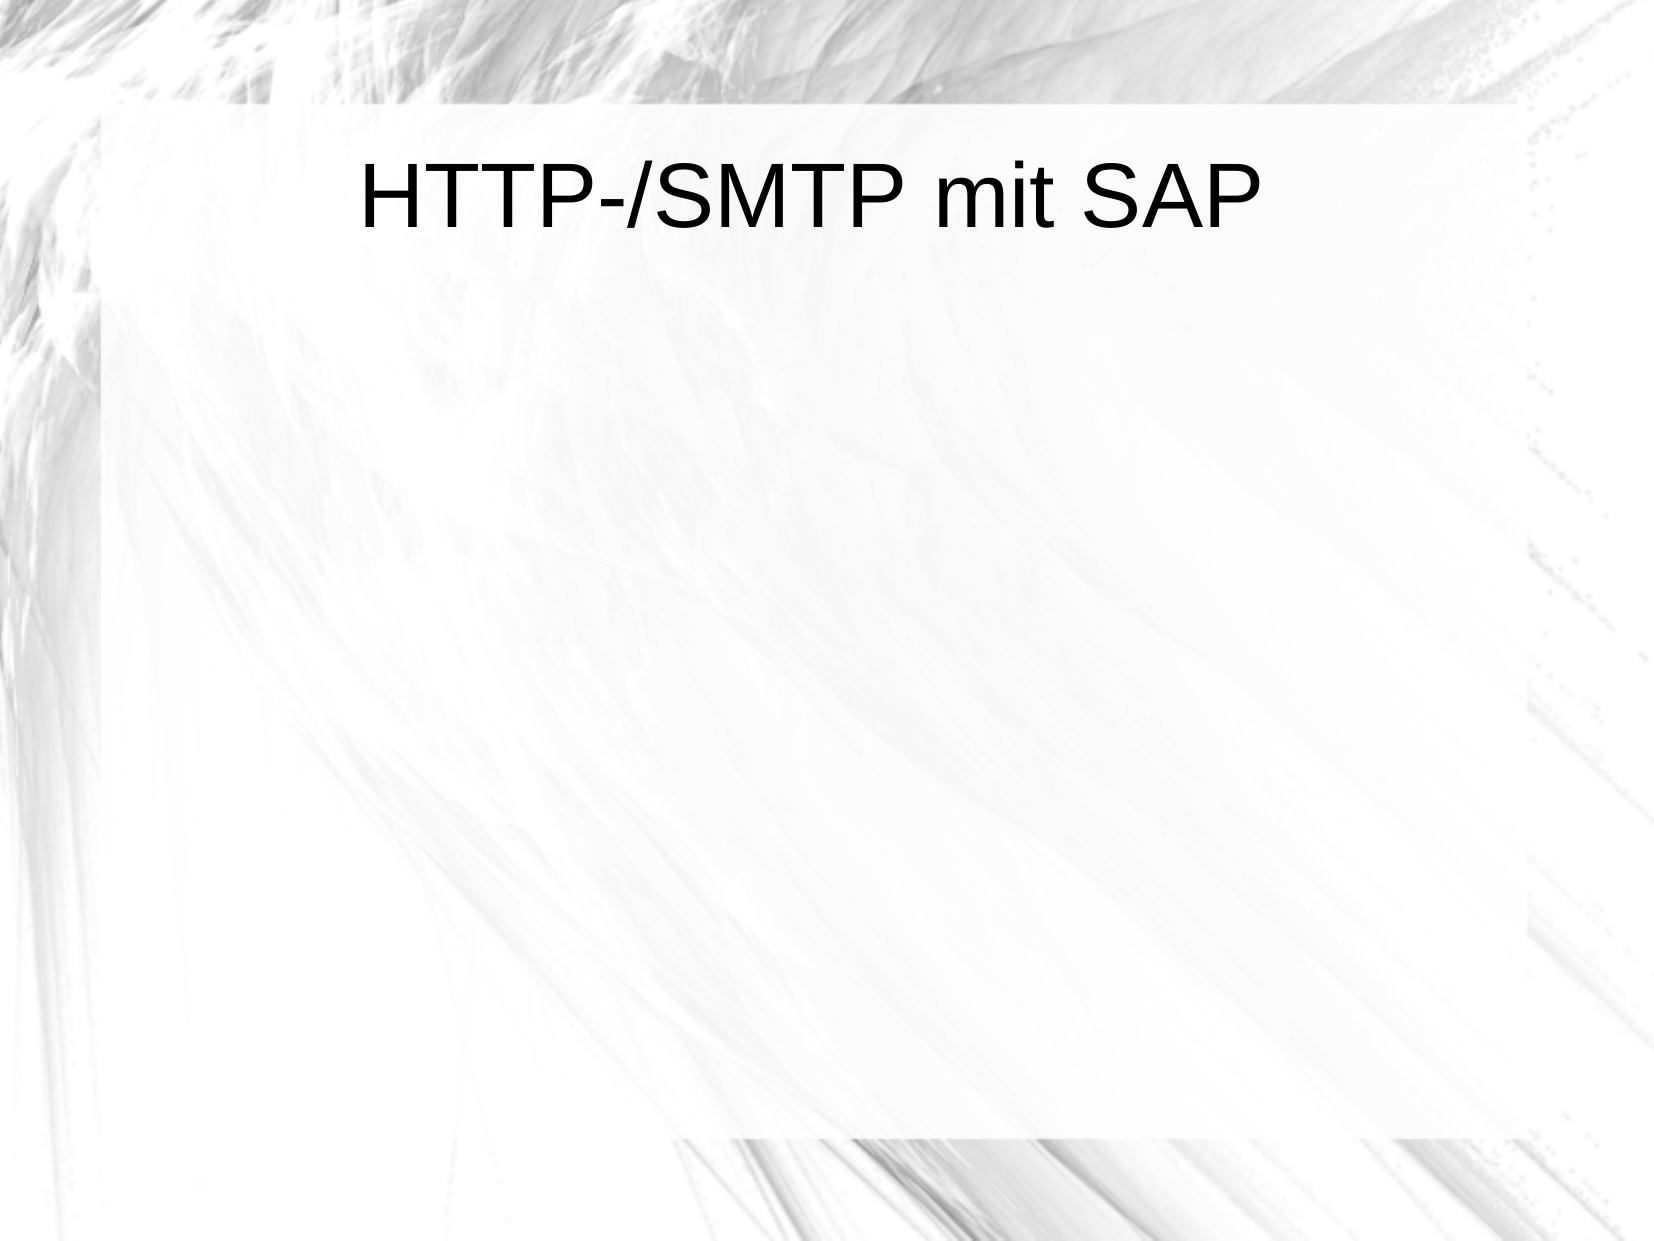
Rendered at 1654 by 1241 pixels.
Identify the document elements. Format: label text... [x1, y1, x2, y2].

picture [0, 0, 1654, 1241]
title HTTP-/SMTP mit SAP [118, 119, 1506, 273]
